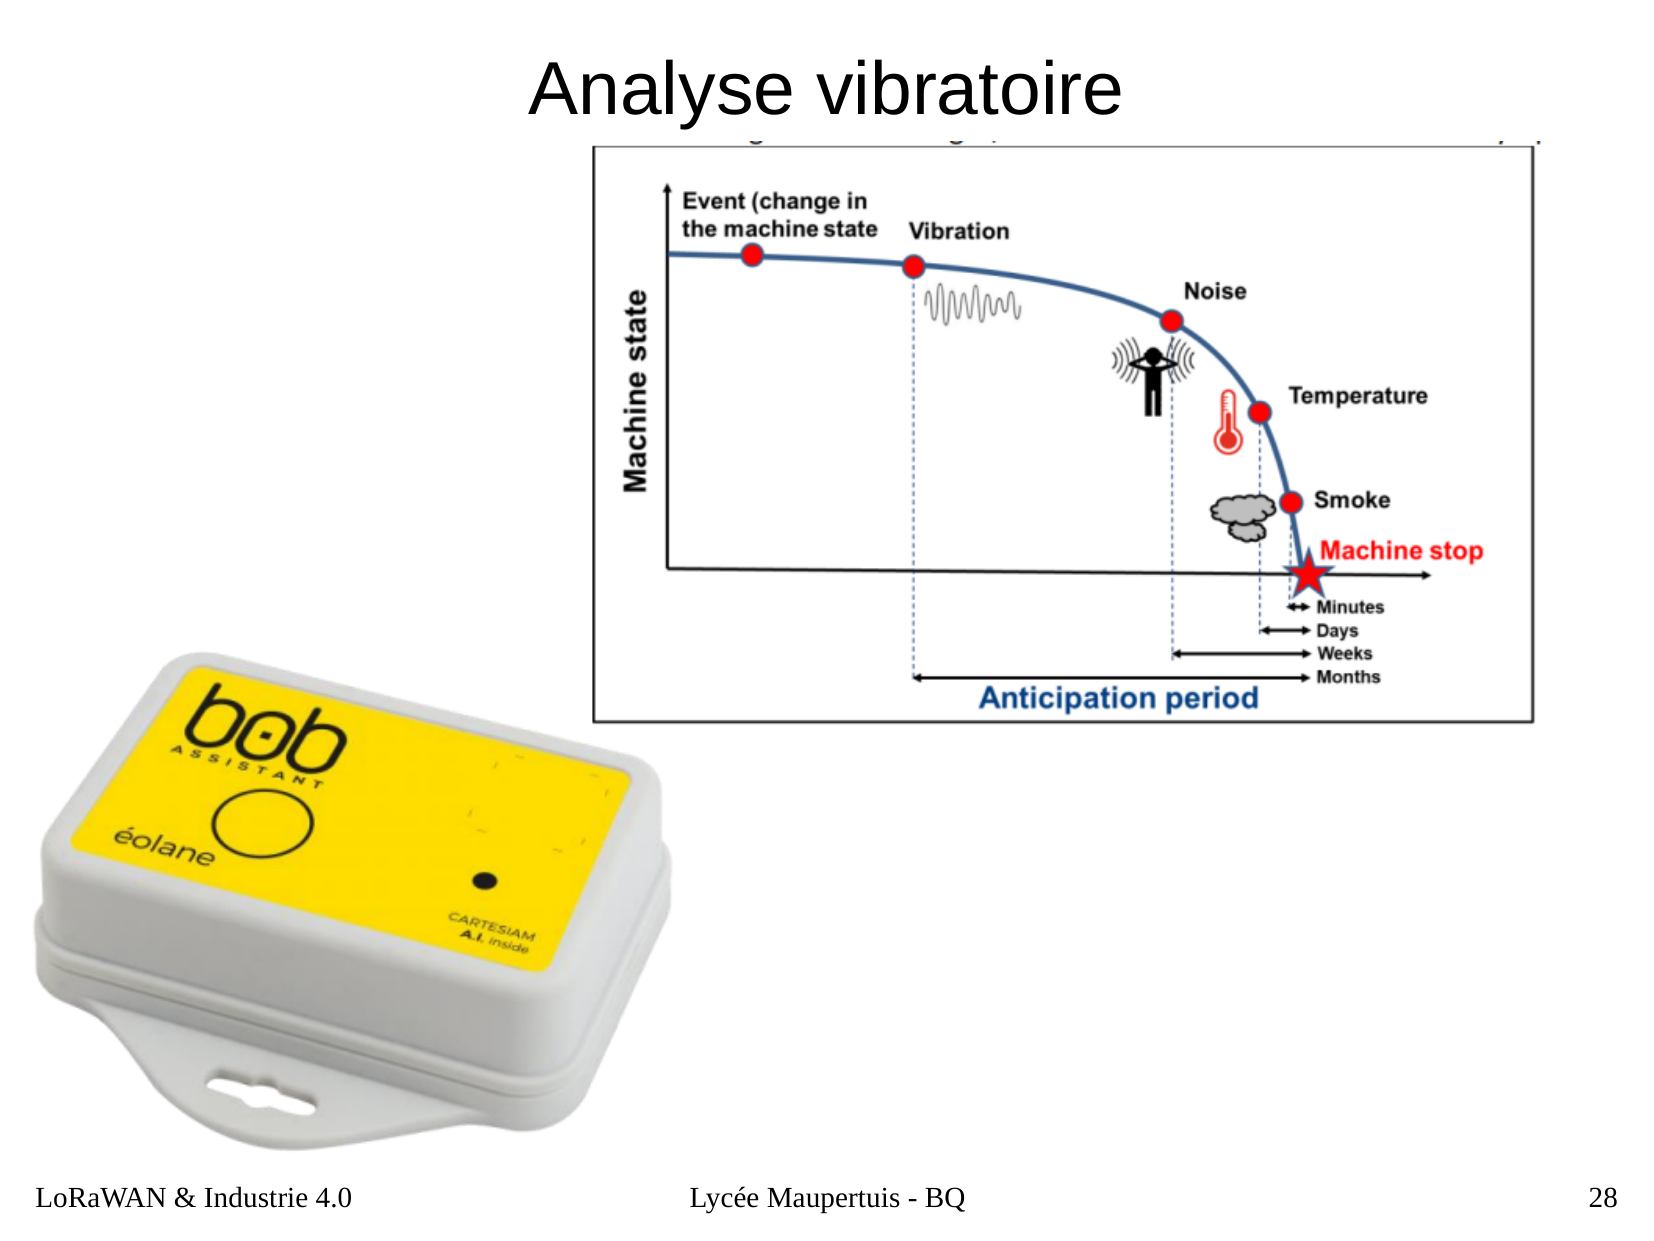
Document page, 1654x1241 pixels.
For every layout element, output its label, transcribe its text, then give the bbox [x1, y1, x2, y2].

picture [30, 141, 1619, 1158]
title Analyse vibratoire [35, 35, 1619, 142]
